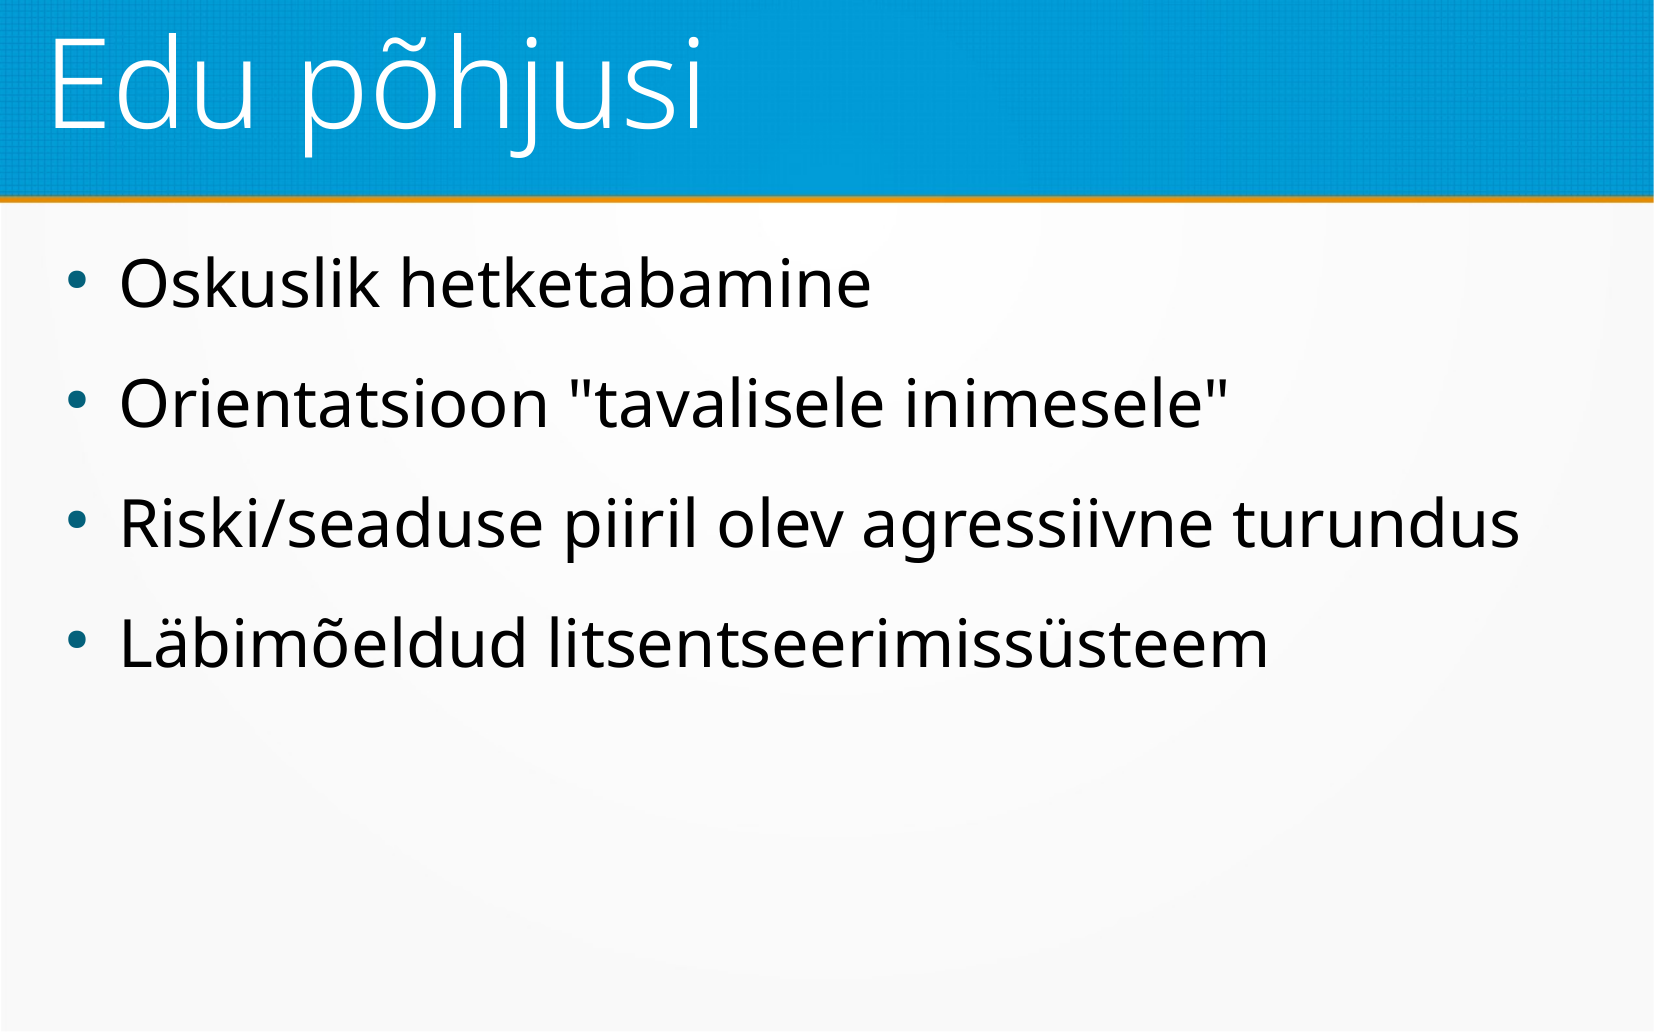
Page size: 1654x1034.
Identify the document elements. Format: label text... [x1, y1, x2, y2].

picture [0, 195, 1654, 1034]
list Oskuslik hetketabamine Orientatsioon "tavalisele inimesele" Riski/seaduse piiril olev agressiivne turundus Läbimõeldud litsentseerimissüsteem [47, 236, 1607, 1002]
title Edu põhjusi [43, 0, 1619, 166]
